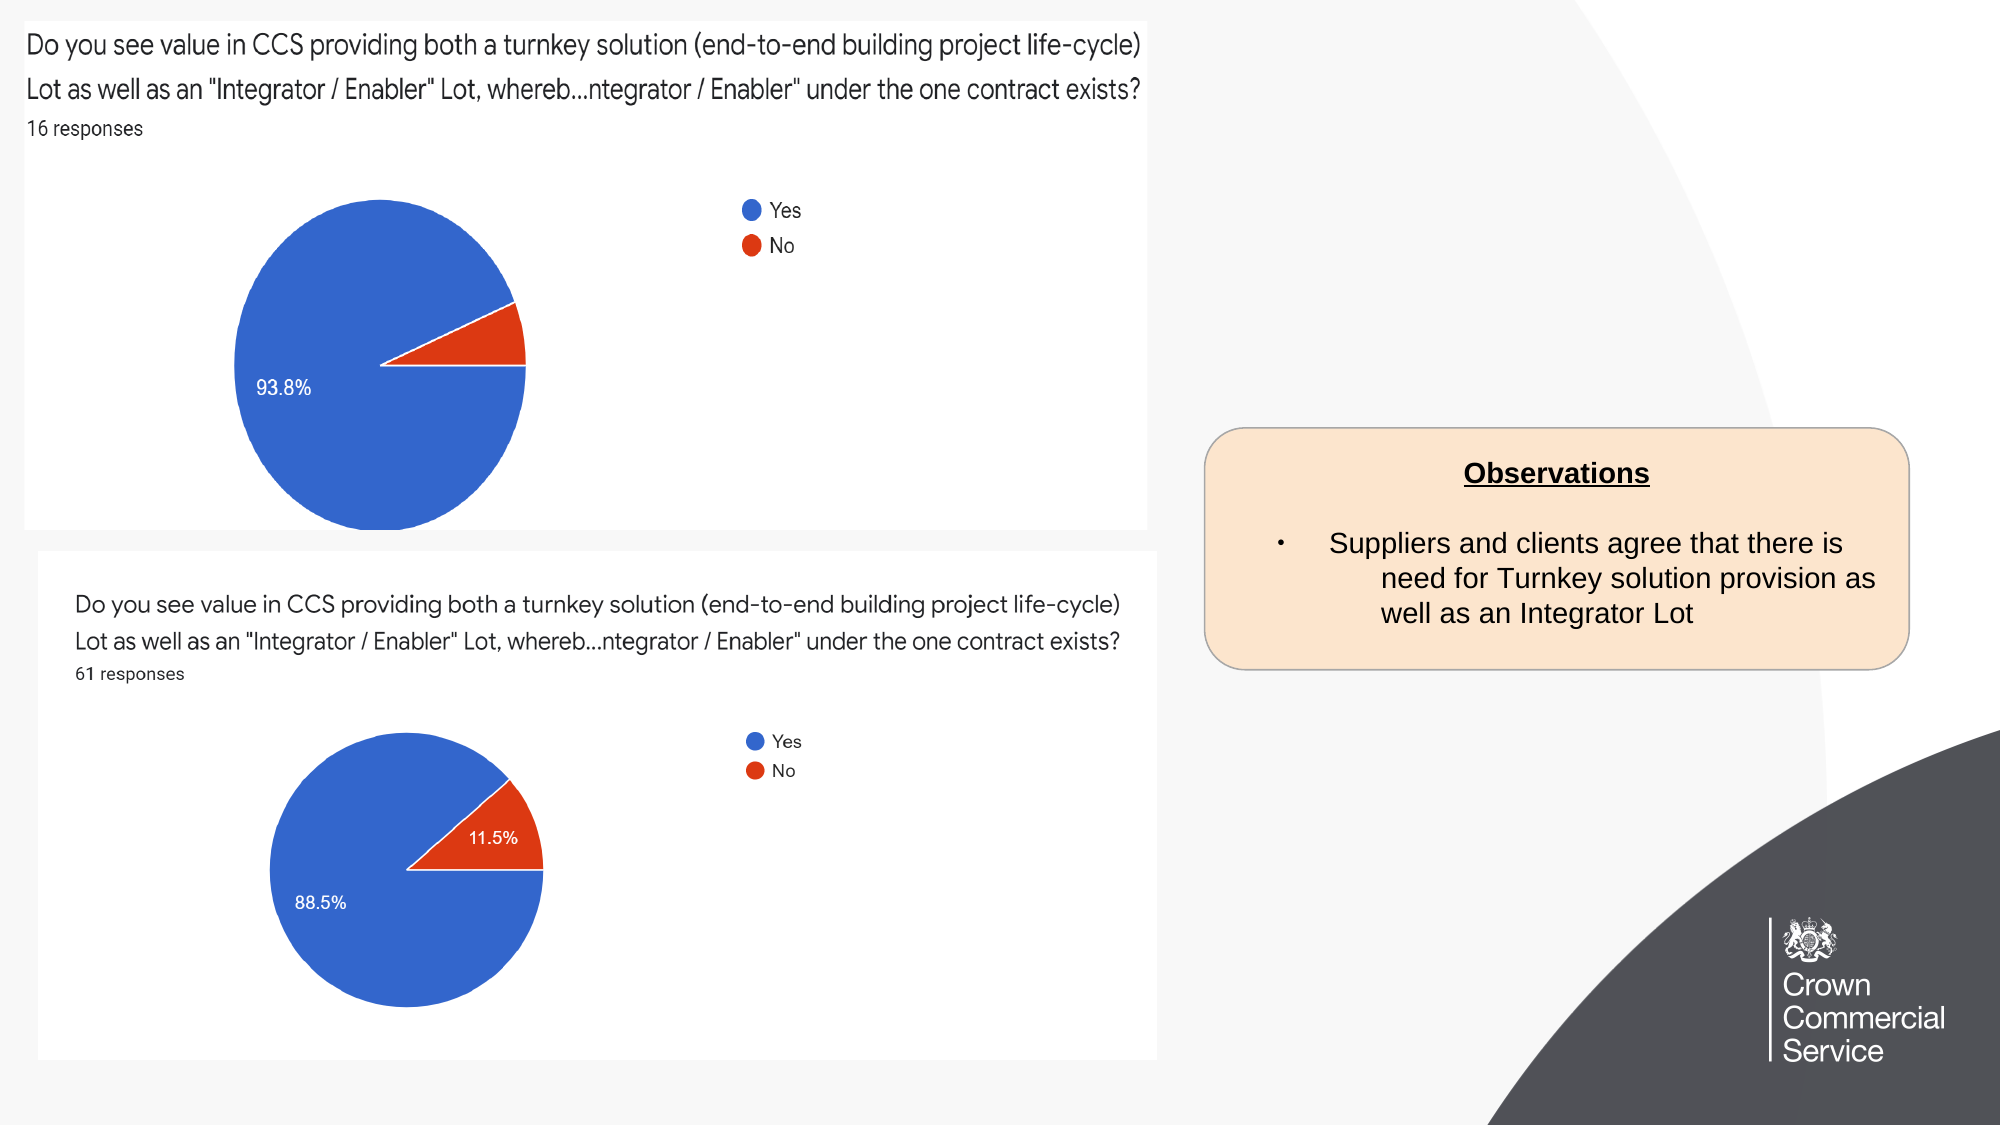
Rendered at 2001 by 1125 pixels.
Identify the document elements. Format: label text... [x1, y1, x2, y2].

text_box Observations Suppliers and clients agree that there is need for Turnkey solution provision as well as an Integrator Lot [1204, 427, 1910, 670]
picture [38, 551, 1157, 1060]
picture [24, 21, 1148, 530]
